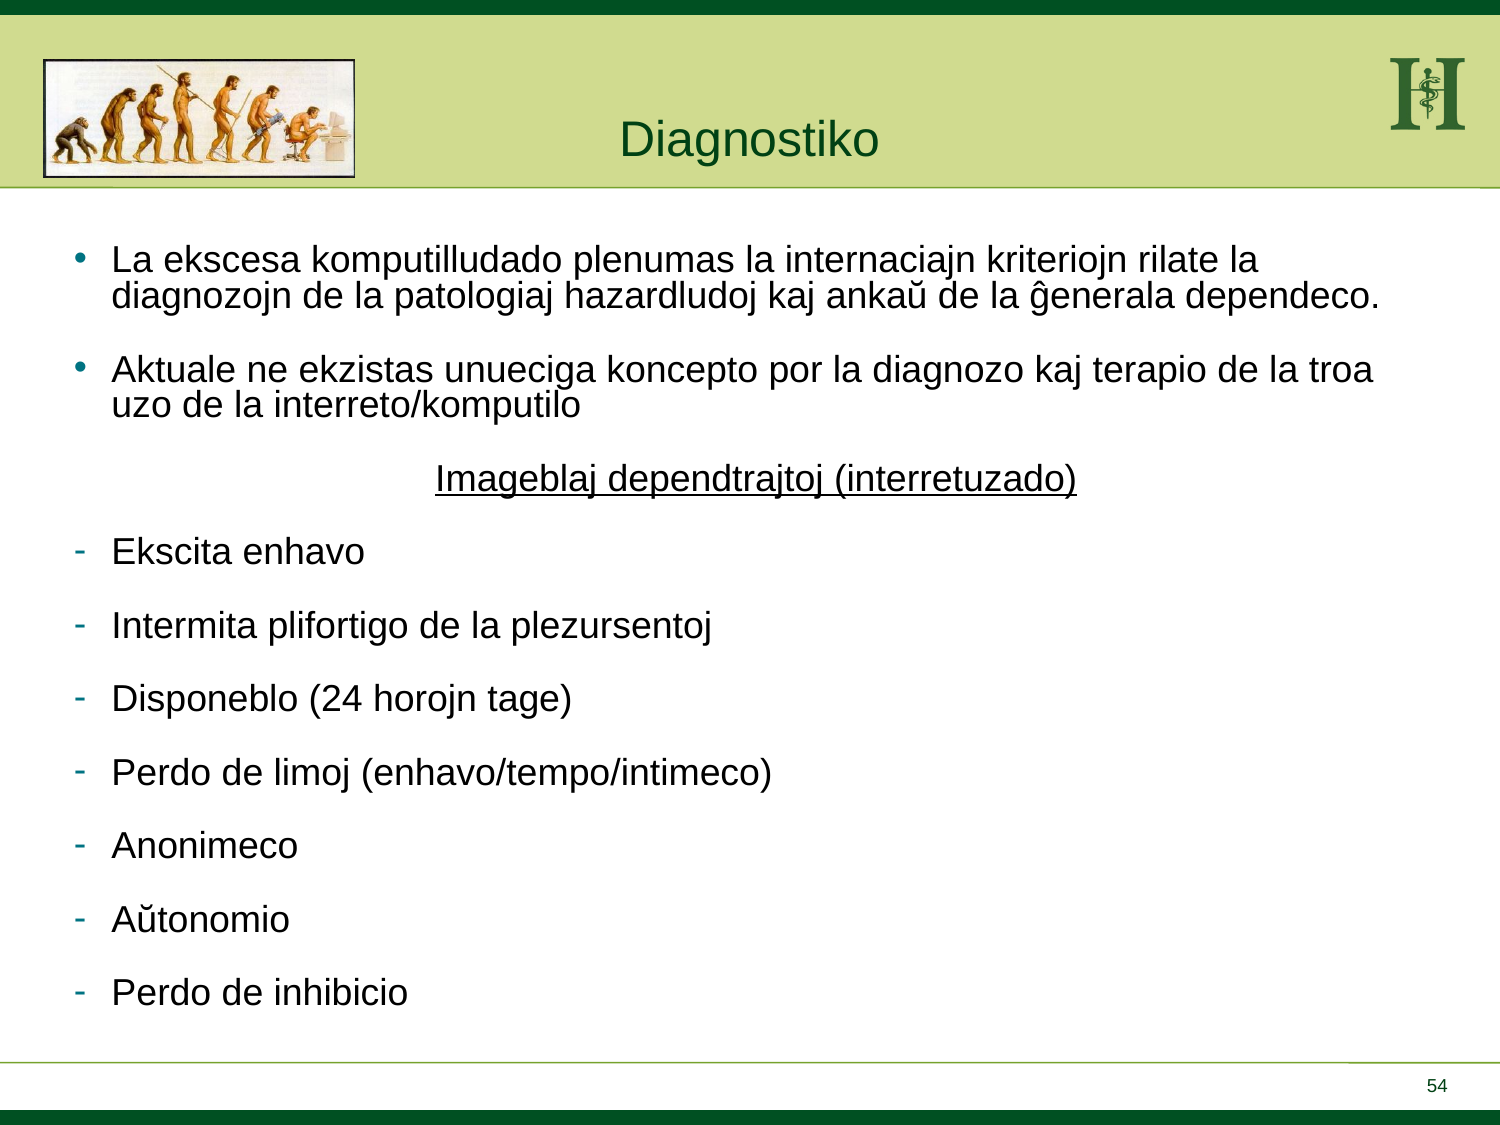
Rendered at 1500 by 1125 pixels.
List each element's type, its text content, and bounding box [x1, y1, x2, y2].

picture [0, 15, 1500, 186]
title Diagnostiko [52, 24, 1448, 174]
list La ekscesa komputilludado plenumas la internaciajn kriteriojn rilate la diagnozojn de la patologiaj hazardludoj kaj ankaŭ de la ĝenerala dependeco. Aktuale ne ekzistas unueciga koncepto por la diagnozo kaj terapio de la troa uzo de la interreto/komputilo Imageblaj dependtrajtoj (interretuzado) Ekscita enhavo Intermita plifortigo de la plezursentoj Disponeblo (24 horojn tage) Perdo de limoj (enhavo/tempo/intimeco) Anonimeco Aŭtonomio Perdo de inhibicio [59, 236, 1454, 1046]
